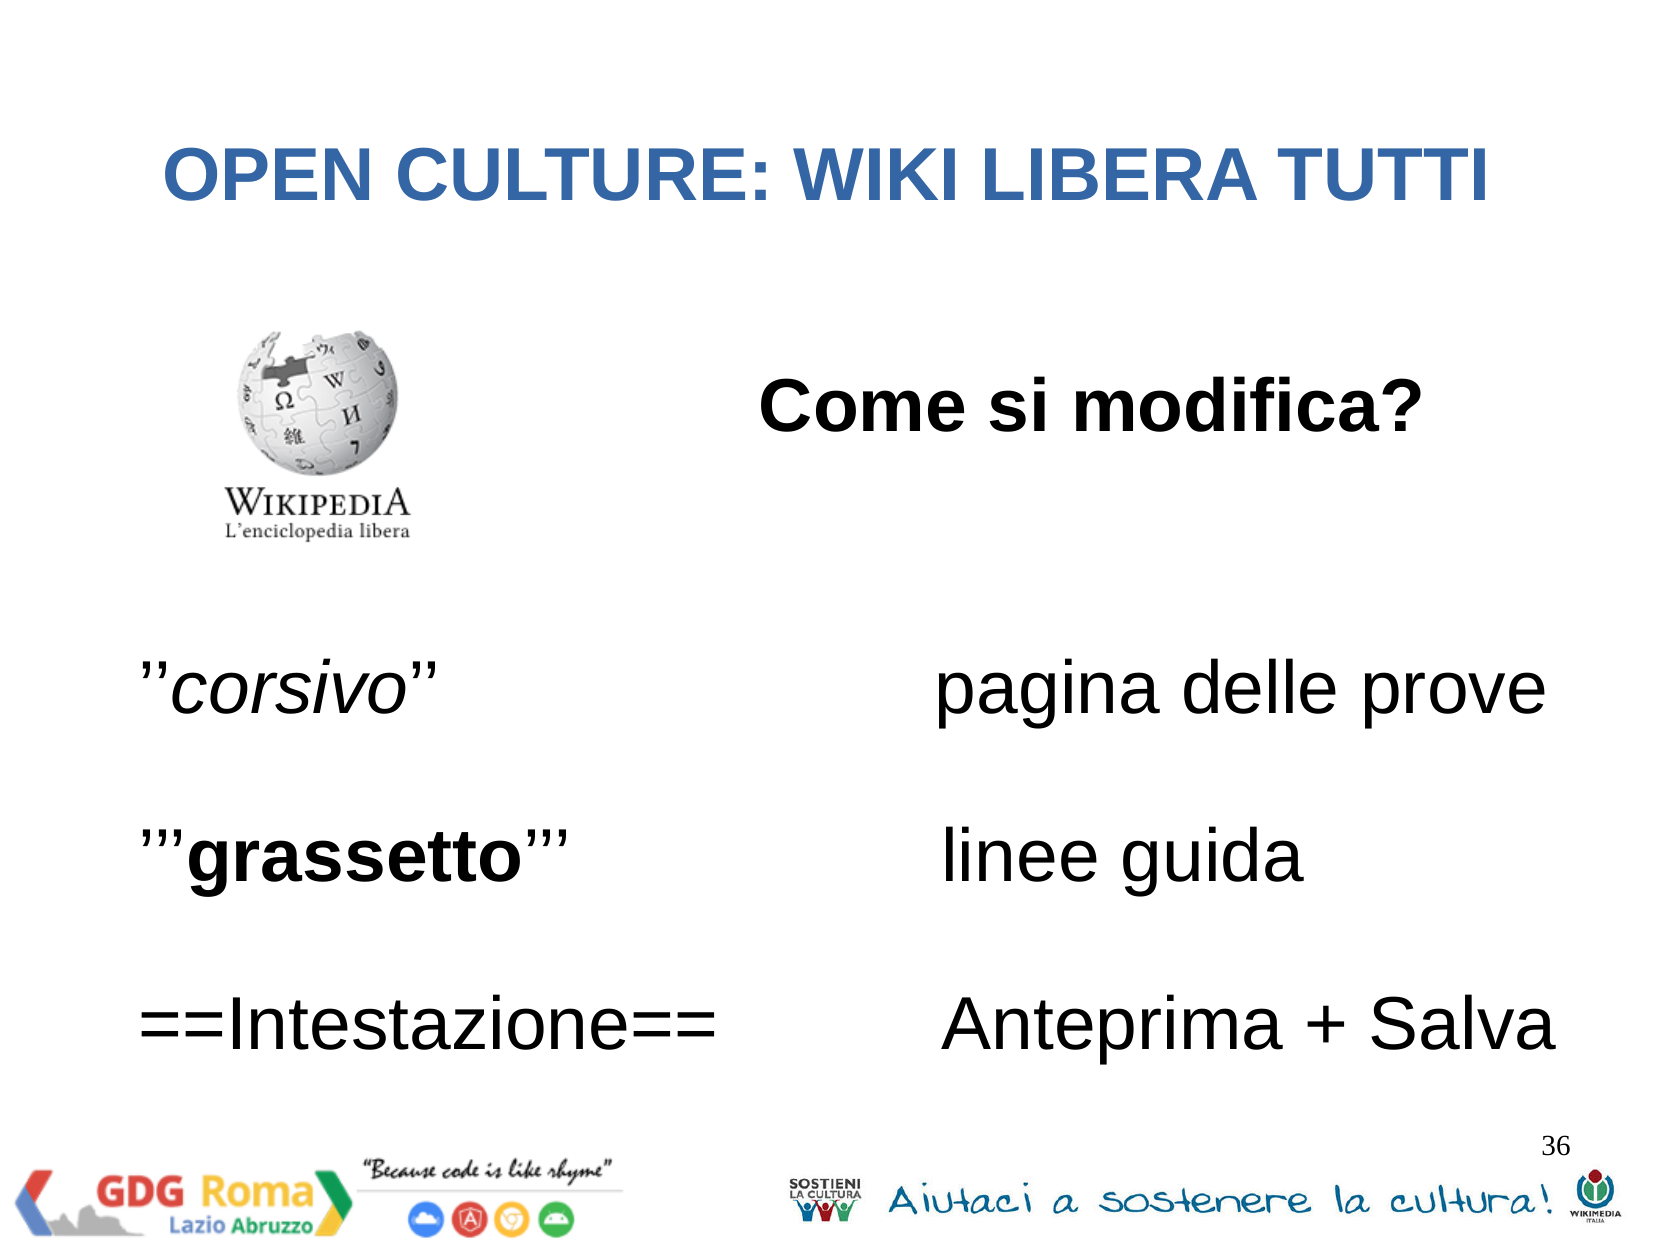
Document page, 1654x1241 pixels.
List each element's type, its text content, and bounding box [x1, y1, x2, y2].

subtitle [94, 614, 1607, 1123]
picture [212, 307, 424, 550]
text_box Come si modifica? [744, 356, 1501, 532]
picture [11, 1155, 626, 1241]
text_box ’’corsivo’’ pagina delle prove ’’’grassetto’’’ linee guida ==Intestazione== Anteprima + Salva [124, 638, 1577, 1074]
title OPEN CULTURE: WIKI LIBERA TUTTI [11, 17, 1642, 249]
picture [772, 1163, 1648, 1233]
